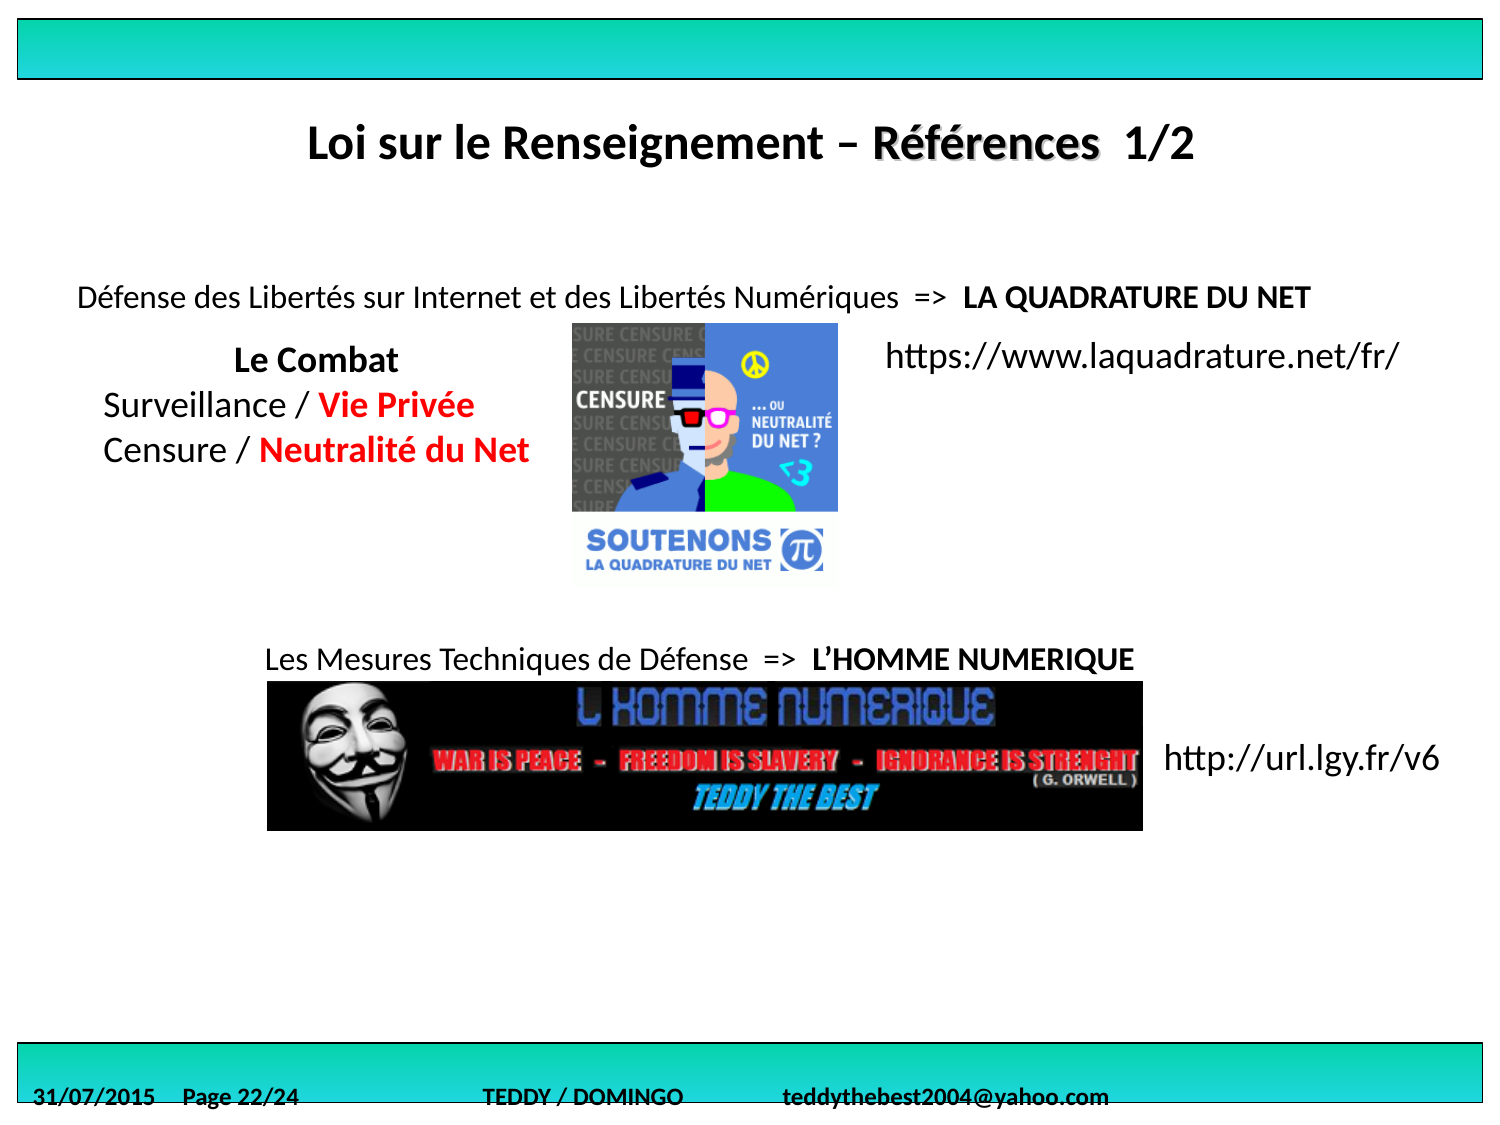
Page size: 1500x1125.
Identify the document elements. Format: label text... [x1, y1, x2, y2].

text_box https://www.laquadrature.net/fr/ [870, 323, 1450, 385]
text_box Défense des Libertés sur Internet et des Libertés Numériques => LA QUADRATURE DU NET [62, 267, 1348, 324]
picture [572, 323, 838, 588]
text_box [17, 42, 1483, 80]
picture [267, 681, 1143, 831]
text_box Loi sur le Renseignement – Références 1/2 [19, 101, 1483, 178]
text_box http://url.lgy.fr/v6 [1148, 725, 1480, 787]
text_box Les Mesures Techniques de Défense => L’HOMME NUMERIQUE [250, 629, 1160, 686]
text_box Le Combat Surveillance / Vie Privée Censure / Neutralité du Net [88, 327, 550, 479]
text_box 31/07/2015 Page 22/24 TEDDY / DOMINGO teddythebest2004@yahoo.com [17, 1042, 1483, 1103]
